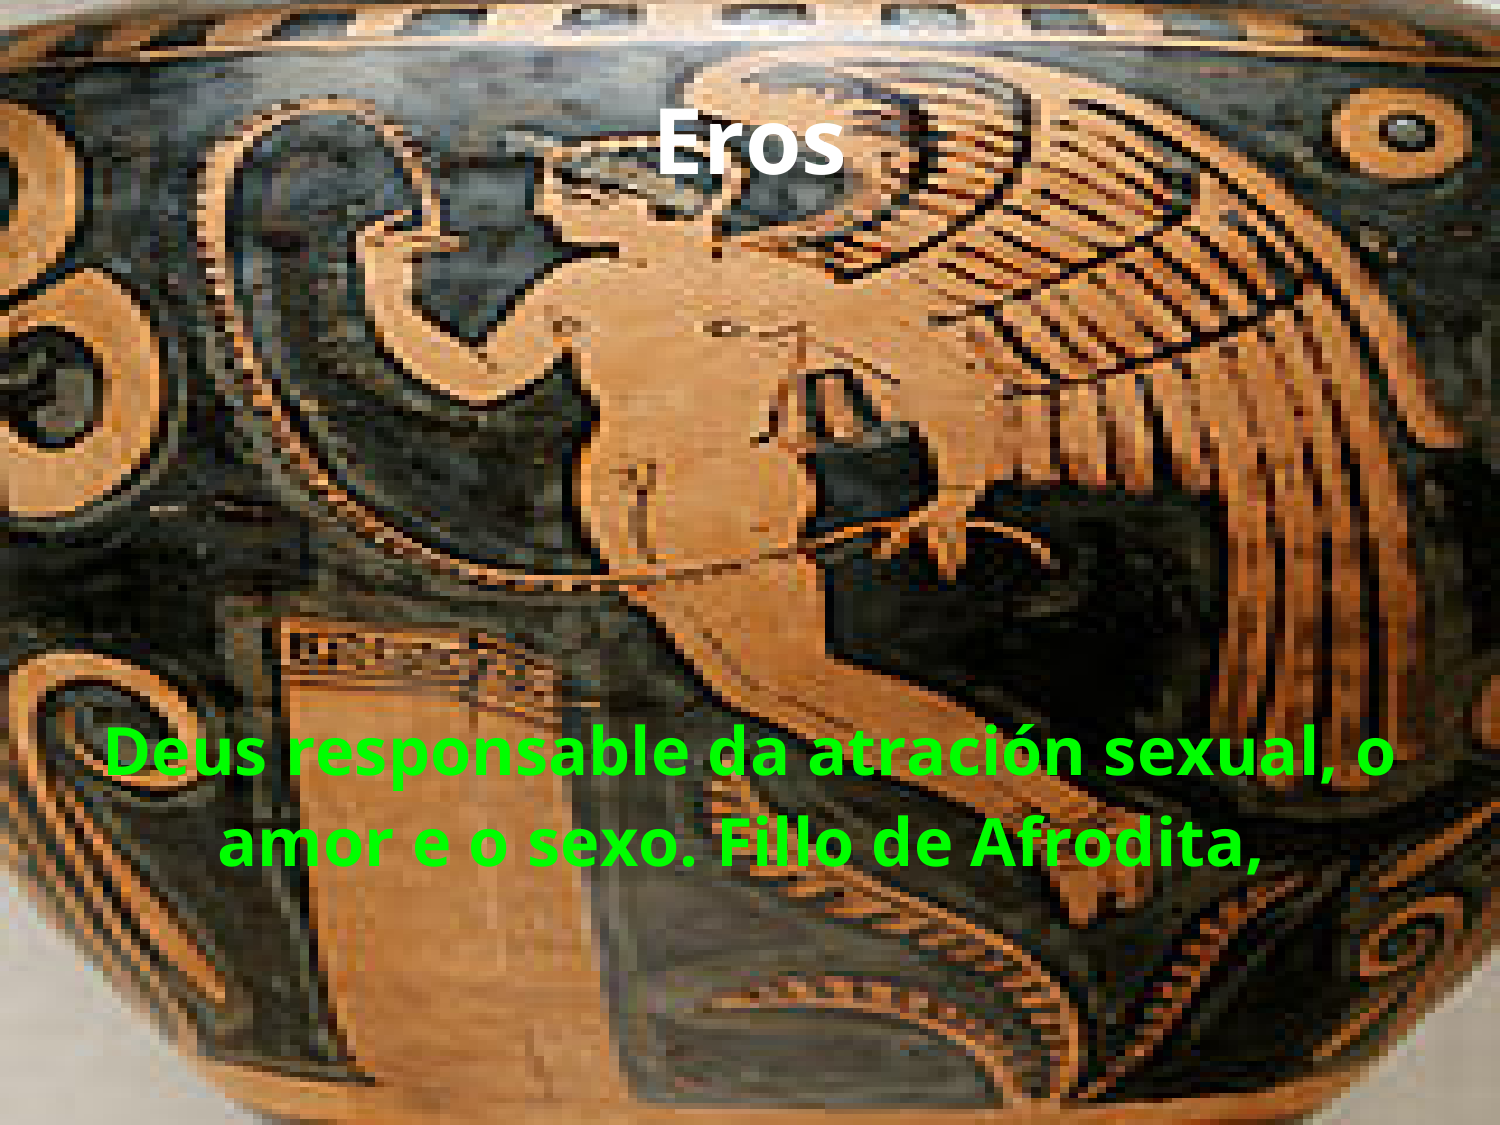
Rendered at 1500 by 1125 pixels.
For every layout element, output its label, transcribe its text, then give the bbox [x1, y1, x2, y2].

subtitle Deus responsable da atración sexual, o amor e o sexo. Fillo de Afrodita, [75, 262, 1426, 1006]
picture [0, 0, 1500, 1125]
title Eros [75, 13, 1426, 262]
